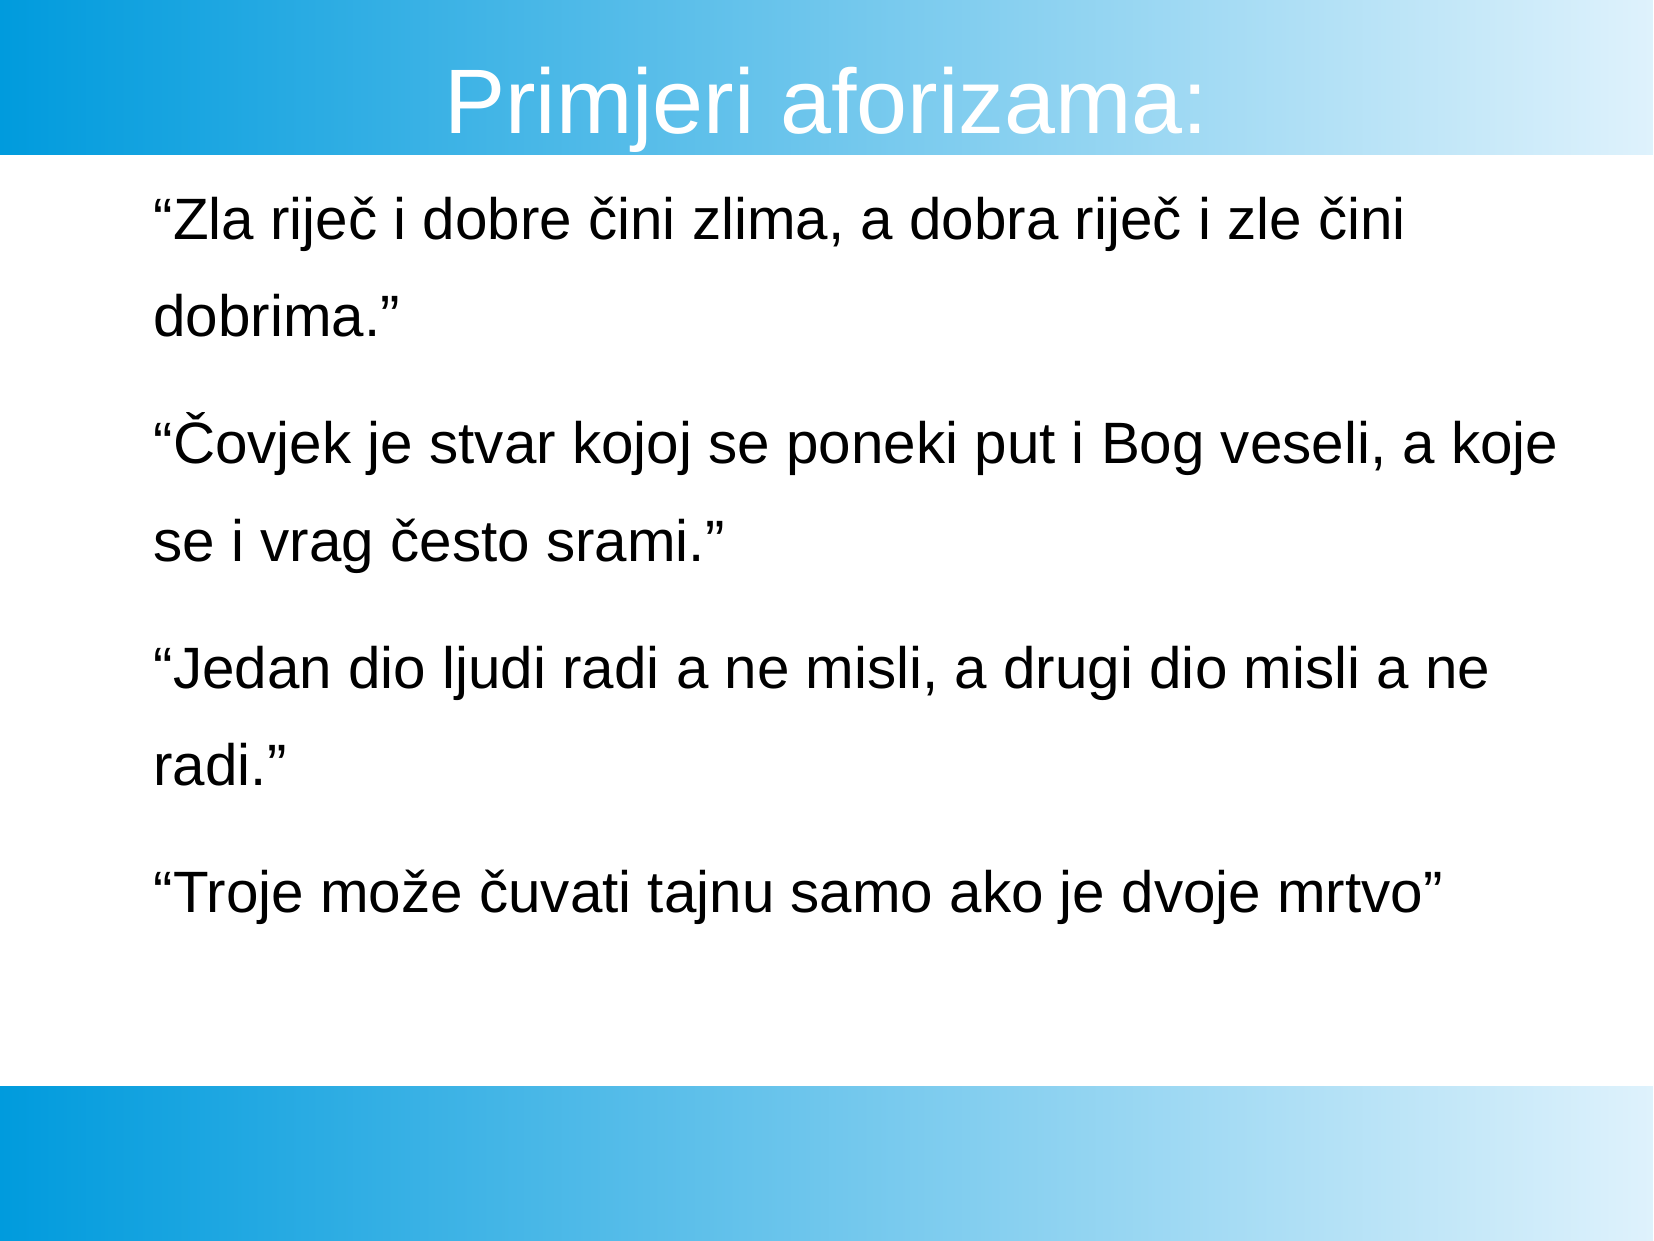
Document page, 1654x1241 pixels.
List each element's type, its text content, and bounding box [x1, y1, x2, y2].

title Primjeri aforizama: [82, 49, 1571, 154]
list “Zla riječ i dobre čini zlima, a dobra riječ i zle čini dobrima.” “Čovjek je stvar kojoj se poneki put i Bog veseli, a koje se i vrag često srami.” “Jedan dio ljudi radi a ne misli, a drugi dio misli a ne radi.” “Troje može čuvati tajnu samo ako je dvoje mrtvo” [82, 154, 1571, 1134]
